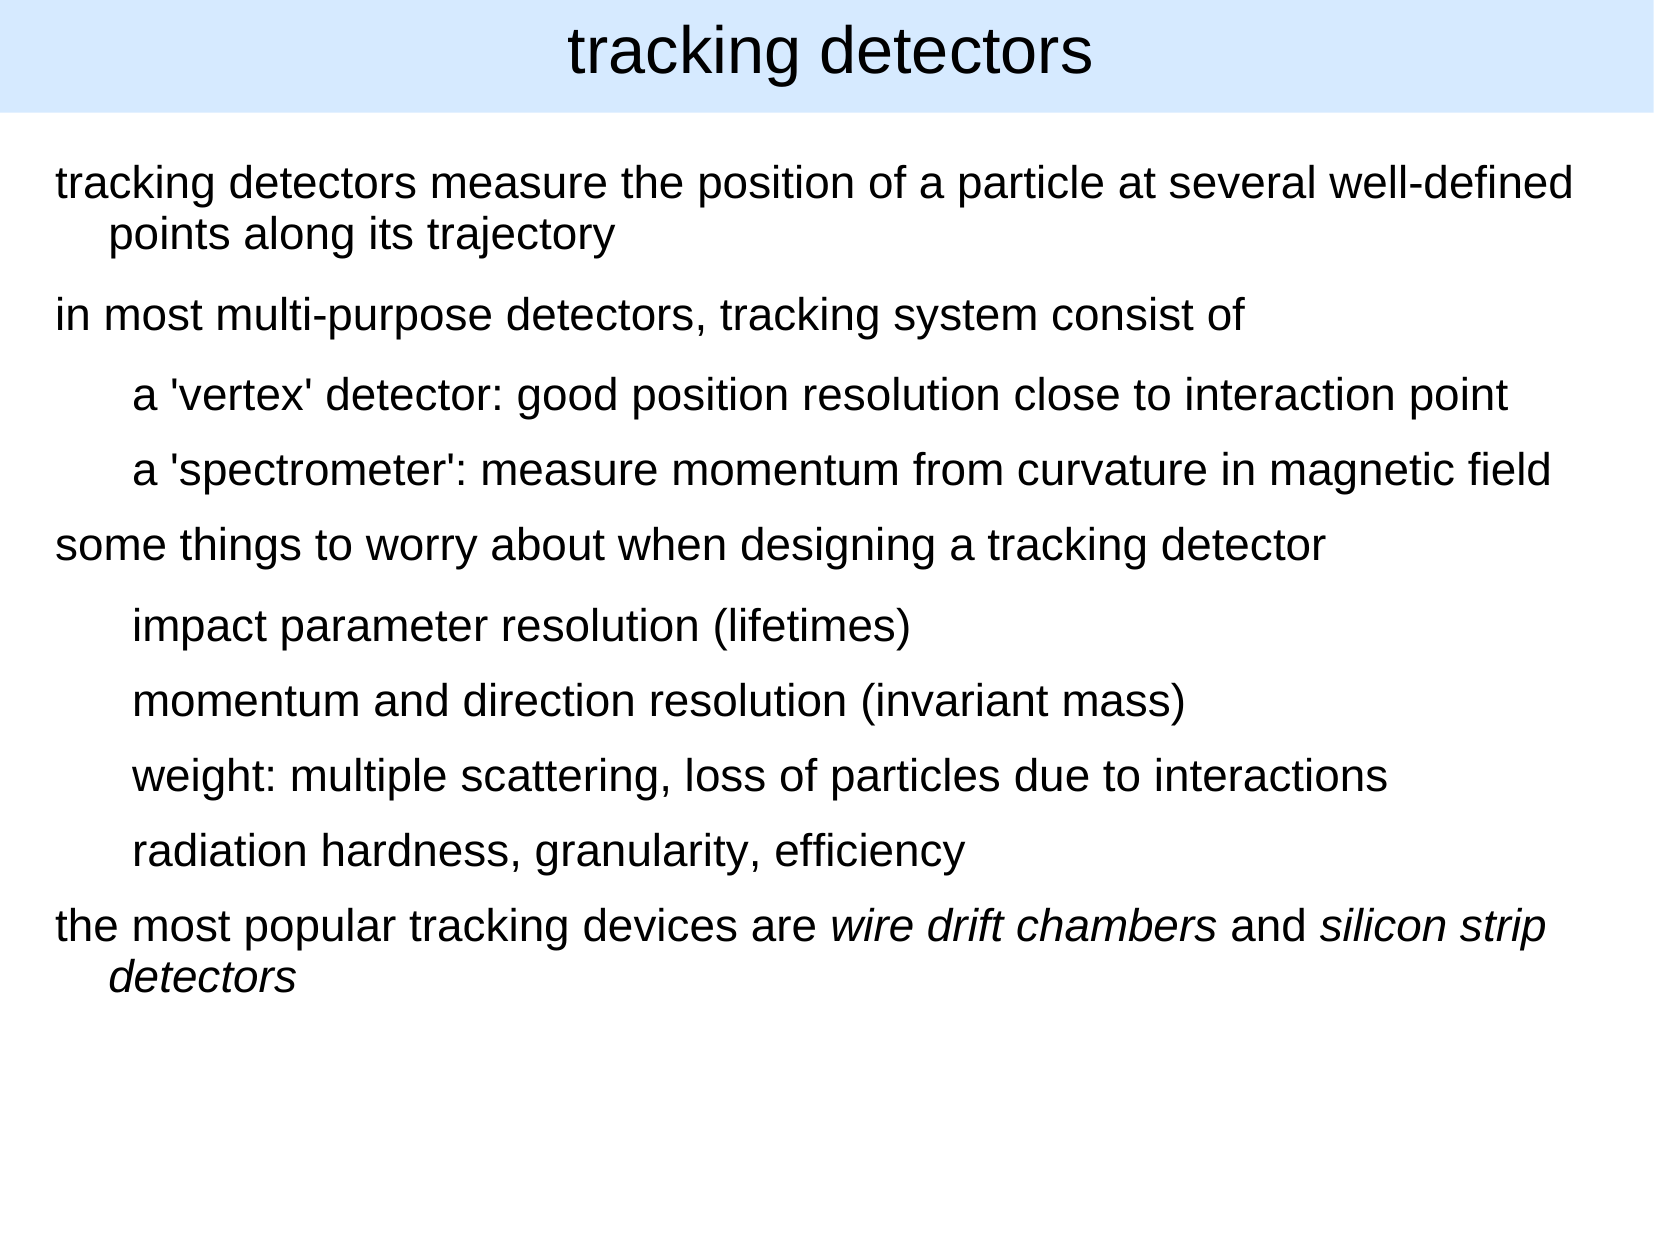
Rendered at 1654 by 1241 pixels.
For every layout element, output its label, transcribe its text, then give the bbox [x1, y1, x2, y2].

title tracking detectors [86, 0, 1576, 101]
list tracking detectors measure the position of a particle at several well-defined points along its trajectory in most multi-purpose detectors, tracking system consist of a 'vertex' detector: good position resolution close to interaction point a 'spectrometer': measure momentum from curvature in magnetic field some things to worry about when designing a tracking detector impact parameter resolution (lifetimes) momentum and direction resolution (invariant mass) weight: multiple scattering, loss of particles due to interactions radiation hardness, granularity, efficiency the most popular tracking devices are wire drift chambers and silicon strip detectors [37, 156, 1613, 1203]
